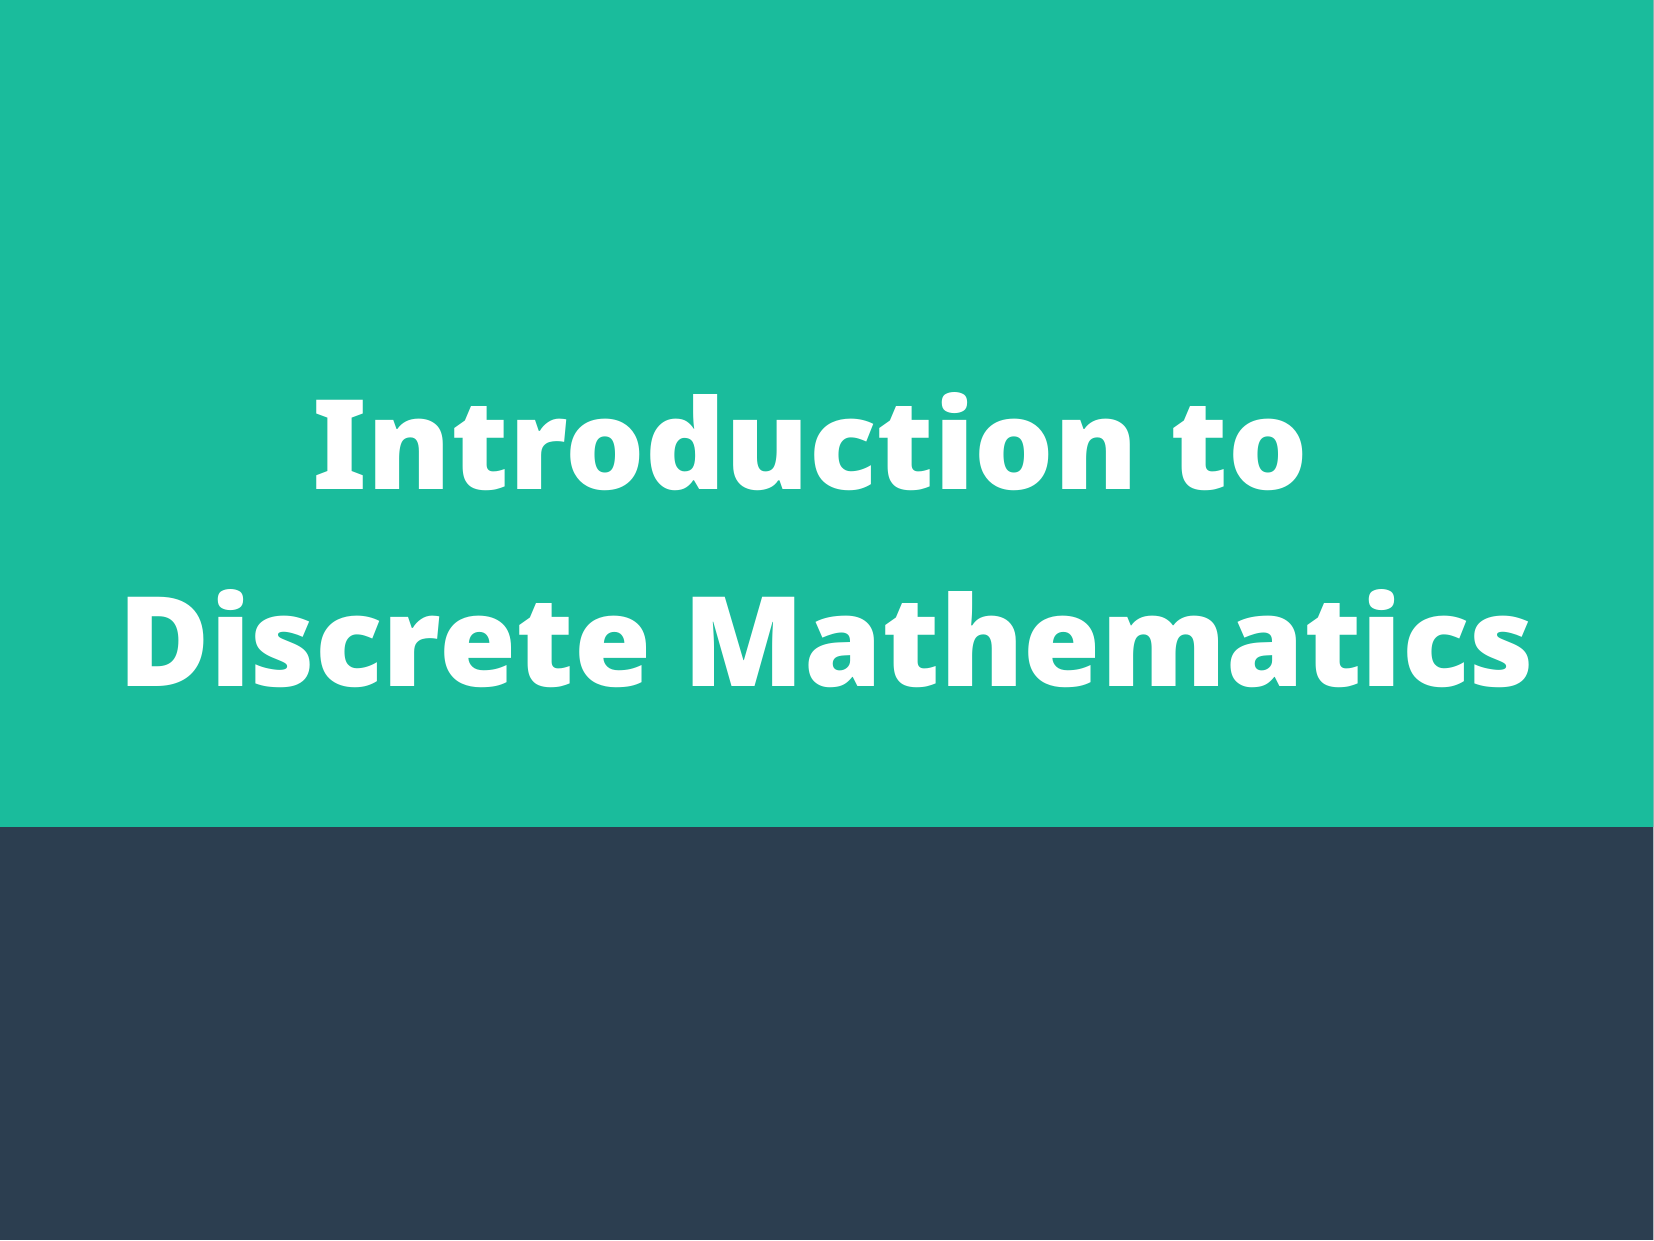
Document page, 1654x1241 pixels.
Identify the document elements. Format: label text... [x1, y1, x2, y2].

title Introduction to Discrete Mathematics [59, 330, 1595, 701]
